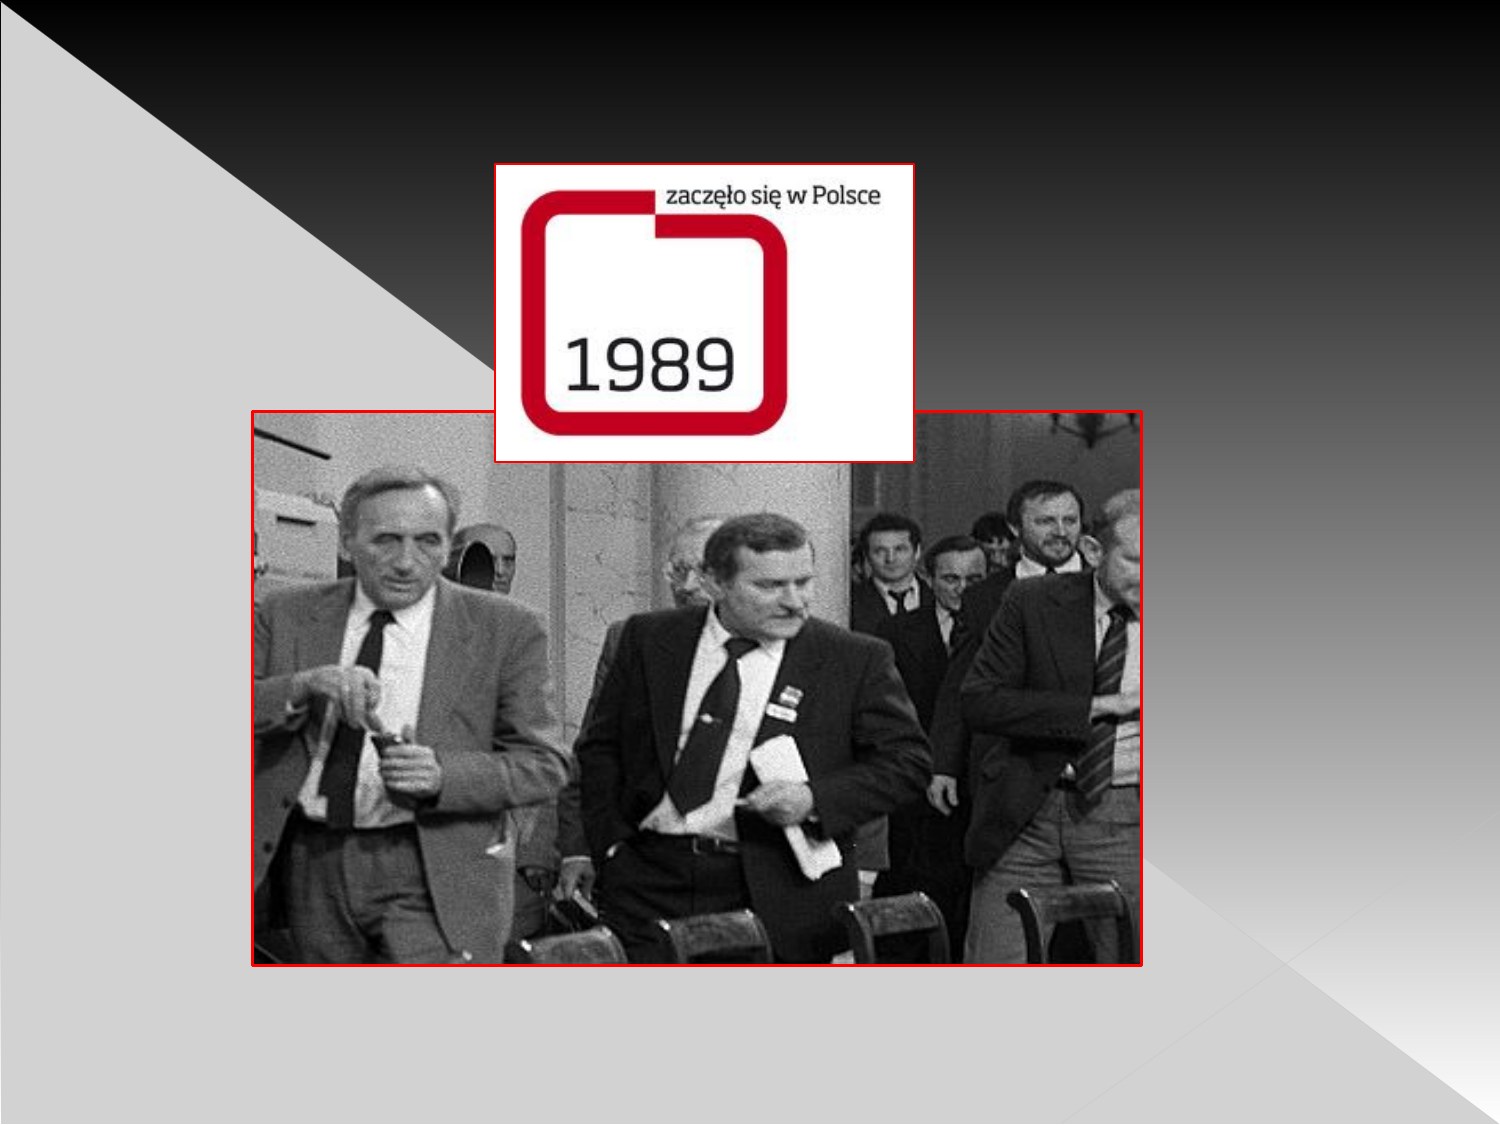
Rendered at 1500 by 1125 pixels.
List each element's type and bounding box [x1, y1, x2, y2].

picture [496, 165, 914, 461]
picture [253, 413, 1140, 965]
